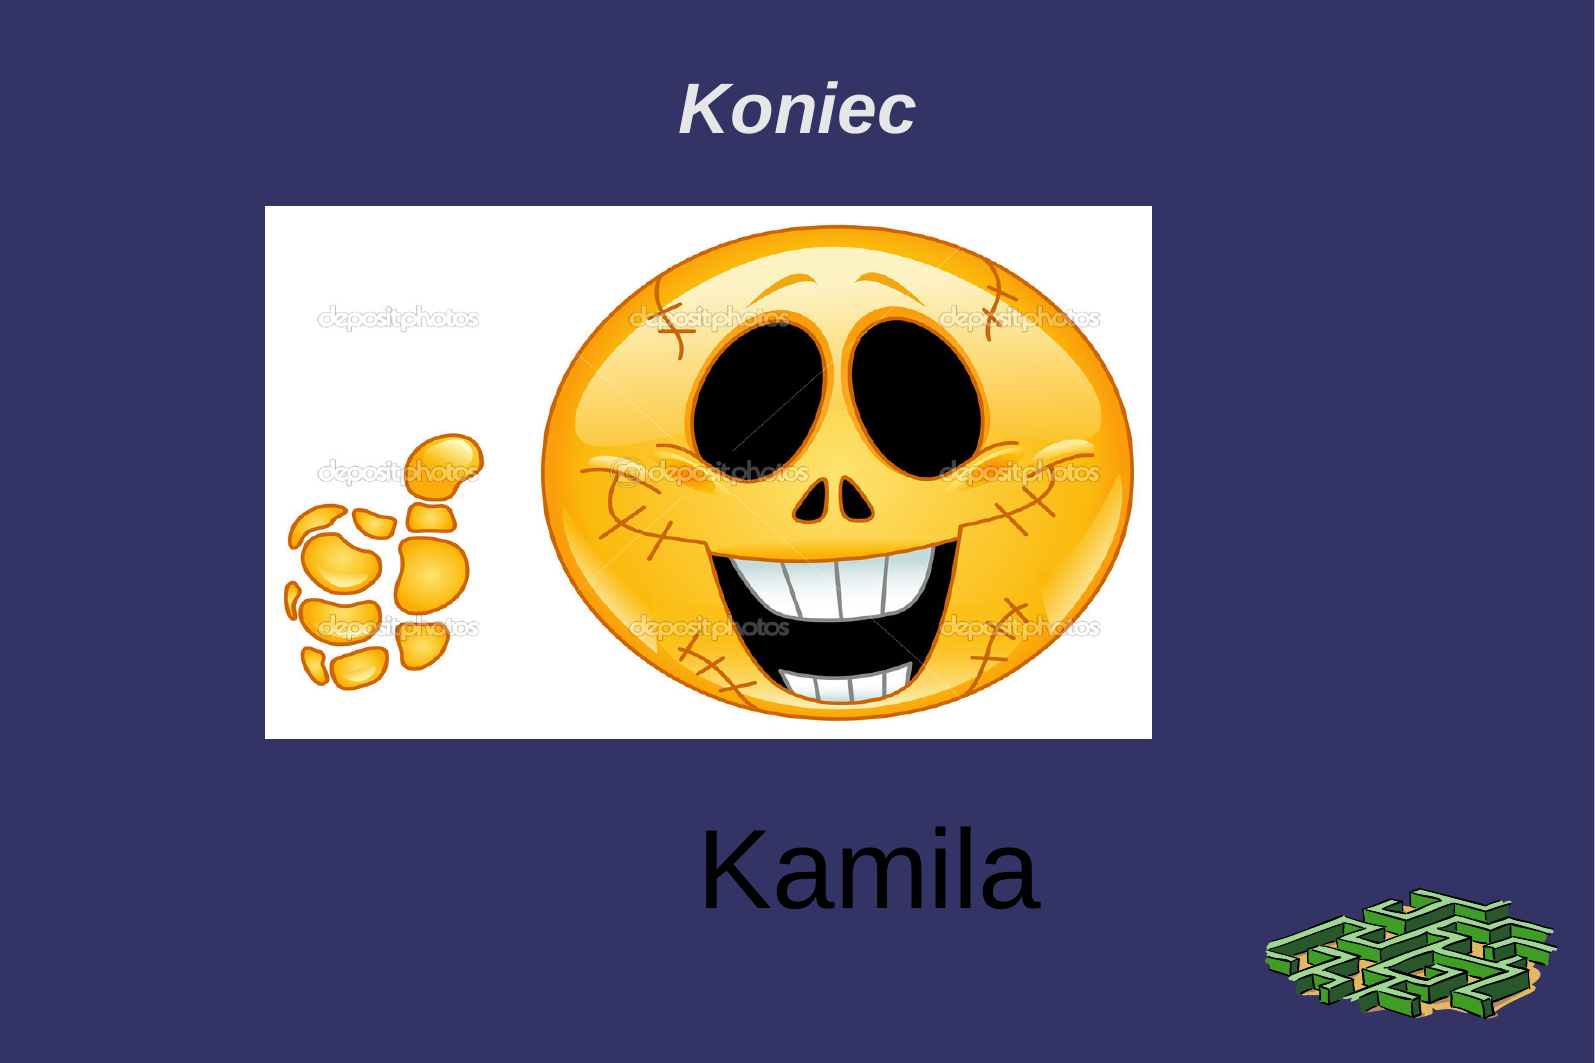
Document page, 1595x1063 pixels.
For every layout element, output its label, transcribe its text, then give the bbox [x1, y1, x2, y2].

title Koniec [117, 16, 1479, 194]
picture [265, 206, 1152, 739]
text_box Kamila [682, 799, 1057, 940]
